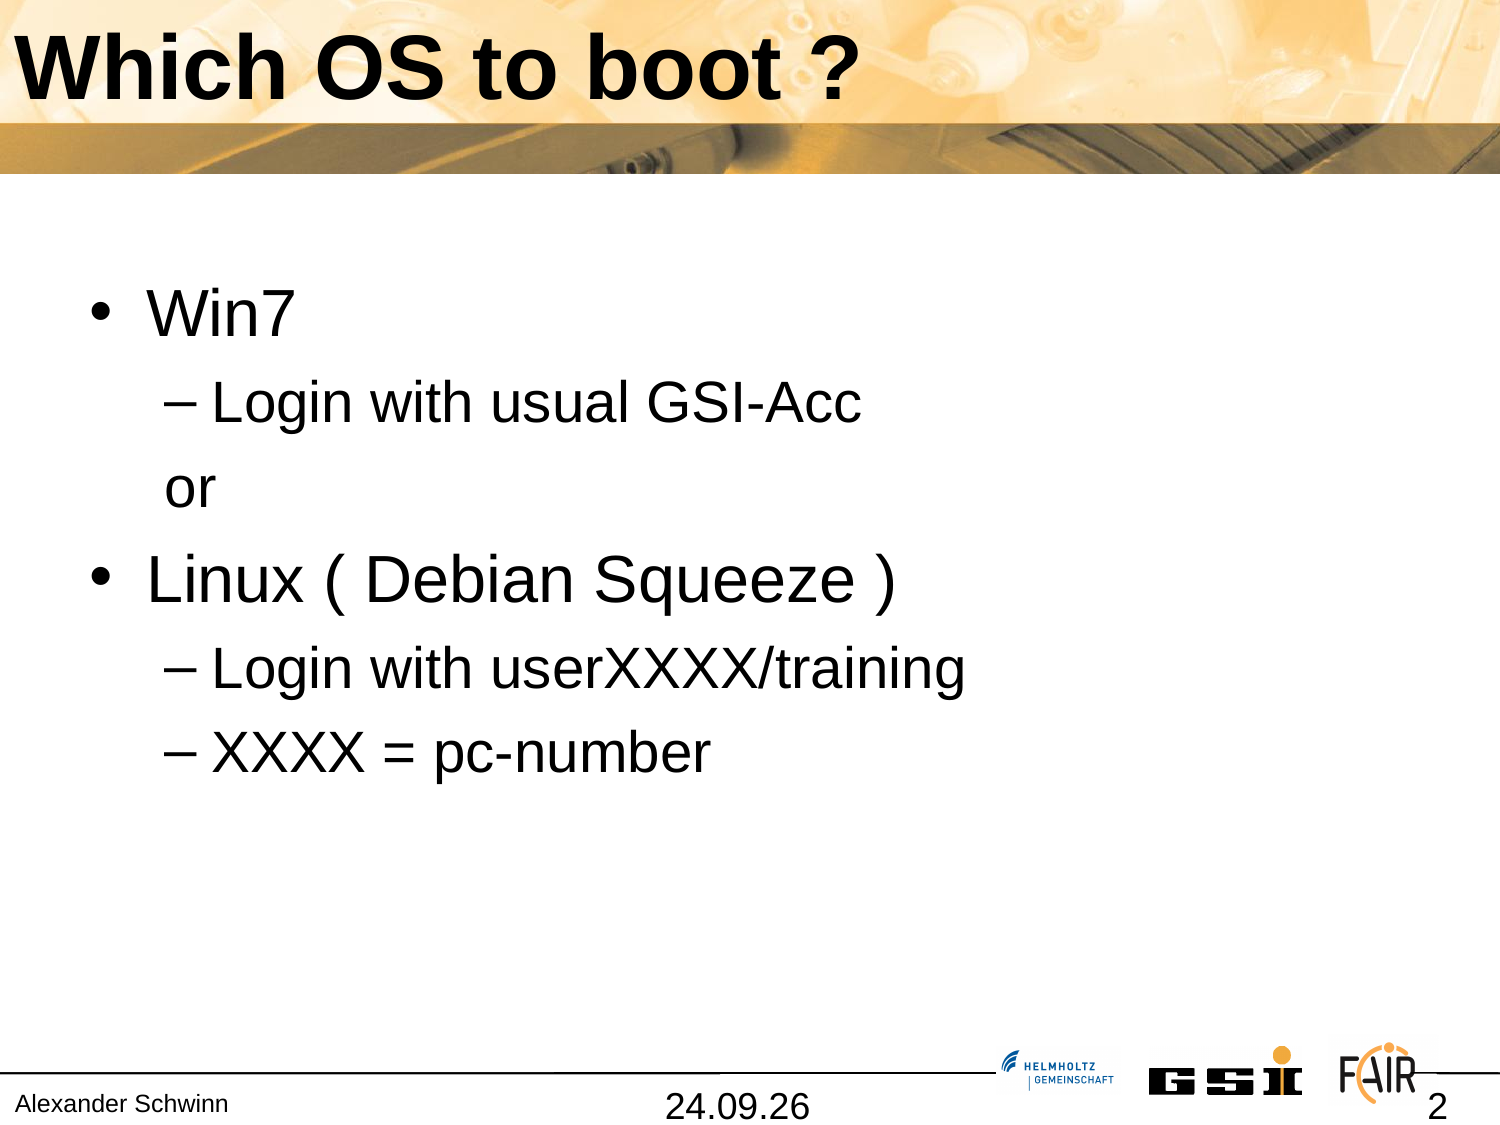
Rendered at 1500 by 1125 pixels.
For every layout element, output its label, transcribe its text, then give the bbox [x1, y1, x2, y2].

picture [1328, 1034, 1439, 1106]
list Win7 Login with usual GSI-Acc or Linux ( Debian Squeeze ) Login with userXXXX/training XXXX = pc-number [75, 262, 1426, 1006]
picture [1149, 1046, 1302, 1095]
picture [996, 1046, 1121, 1095]
title Which OS to boot ? [0, 0, 1500, 126]
picture [0, 126, 1500, 175]
